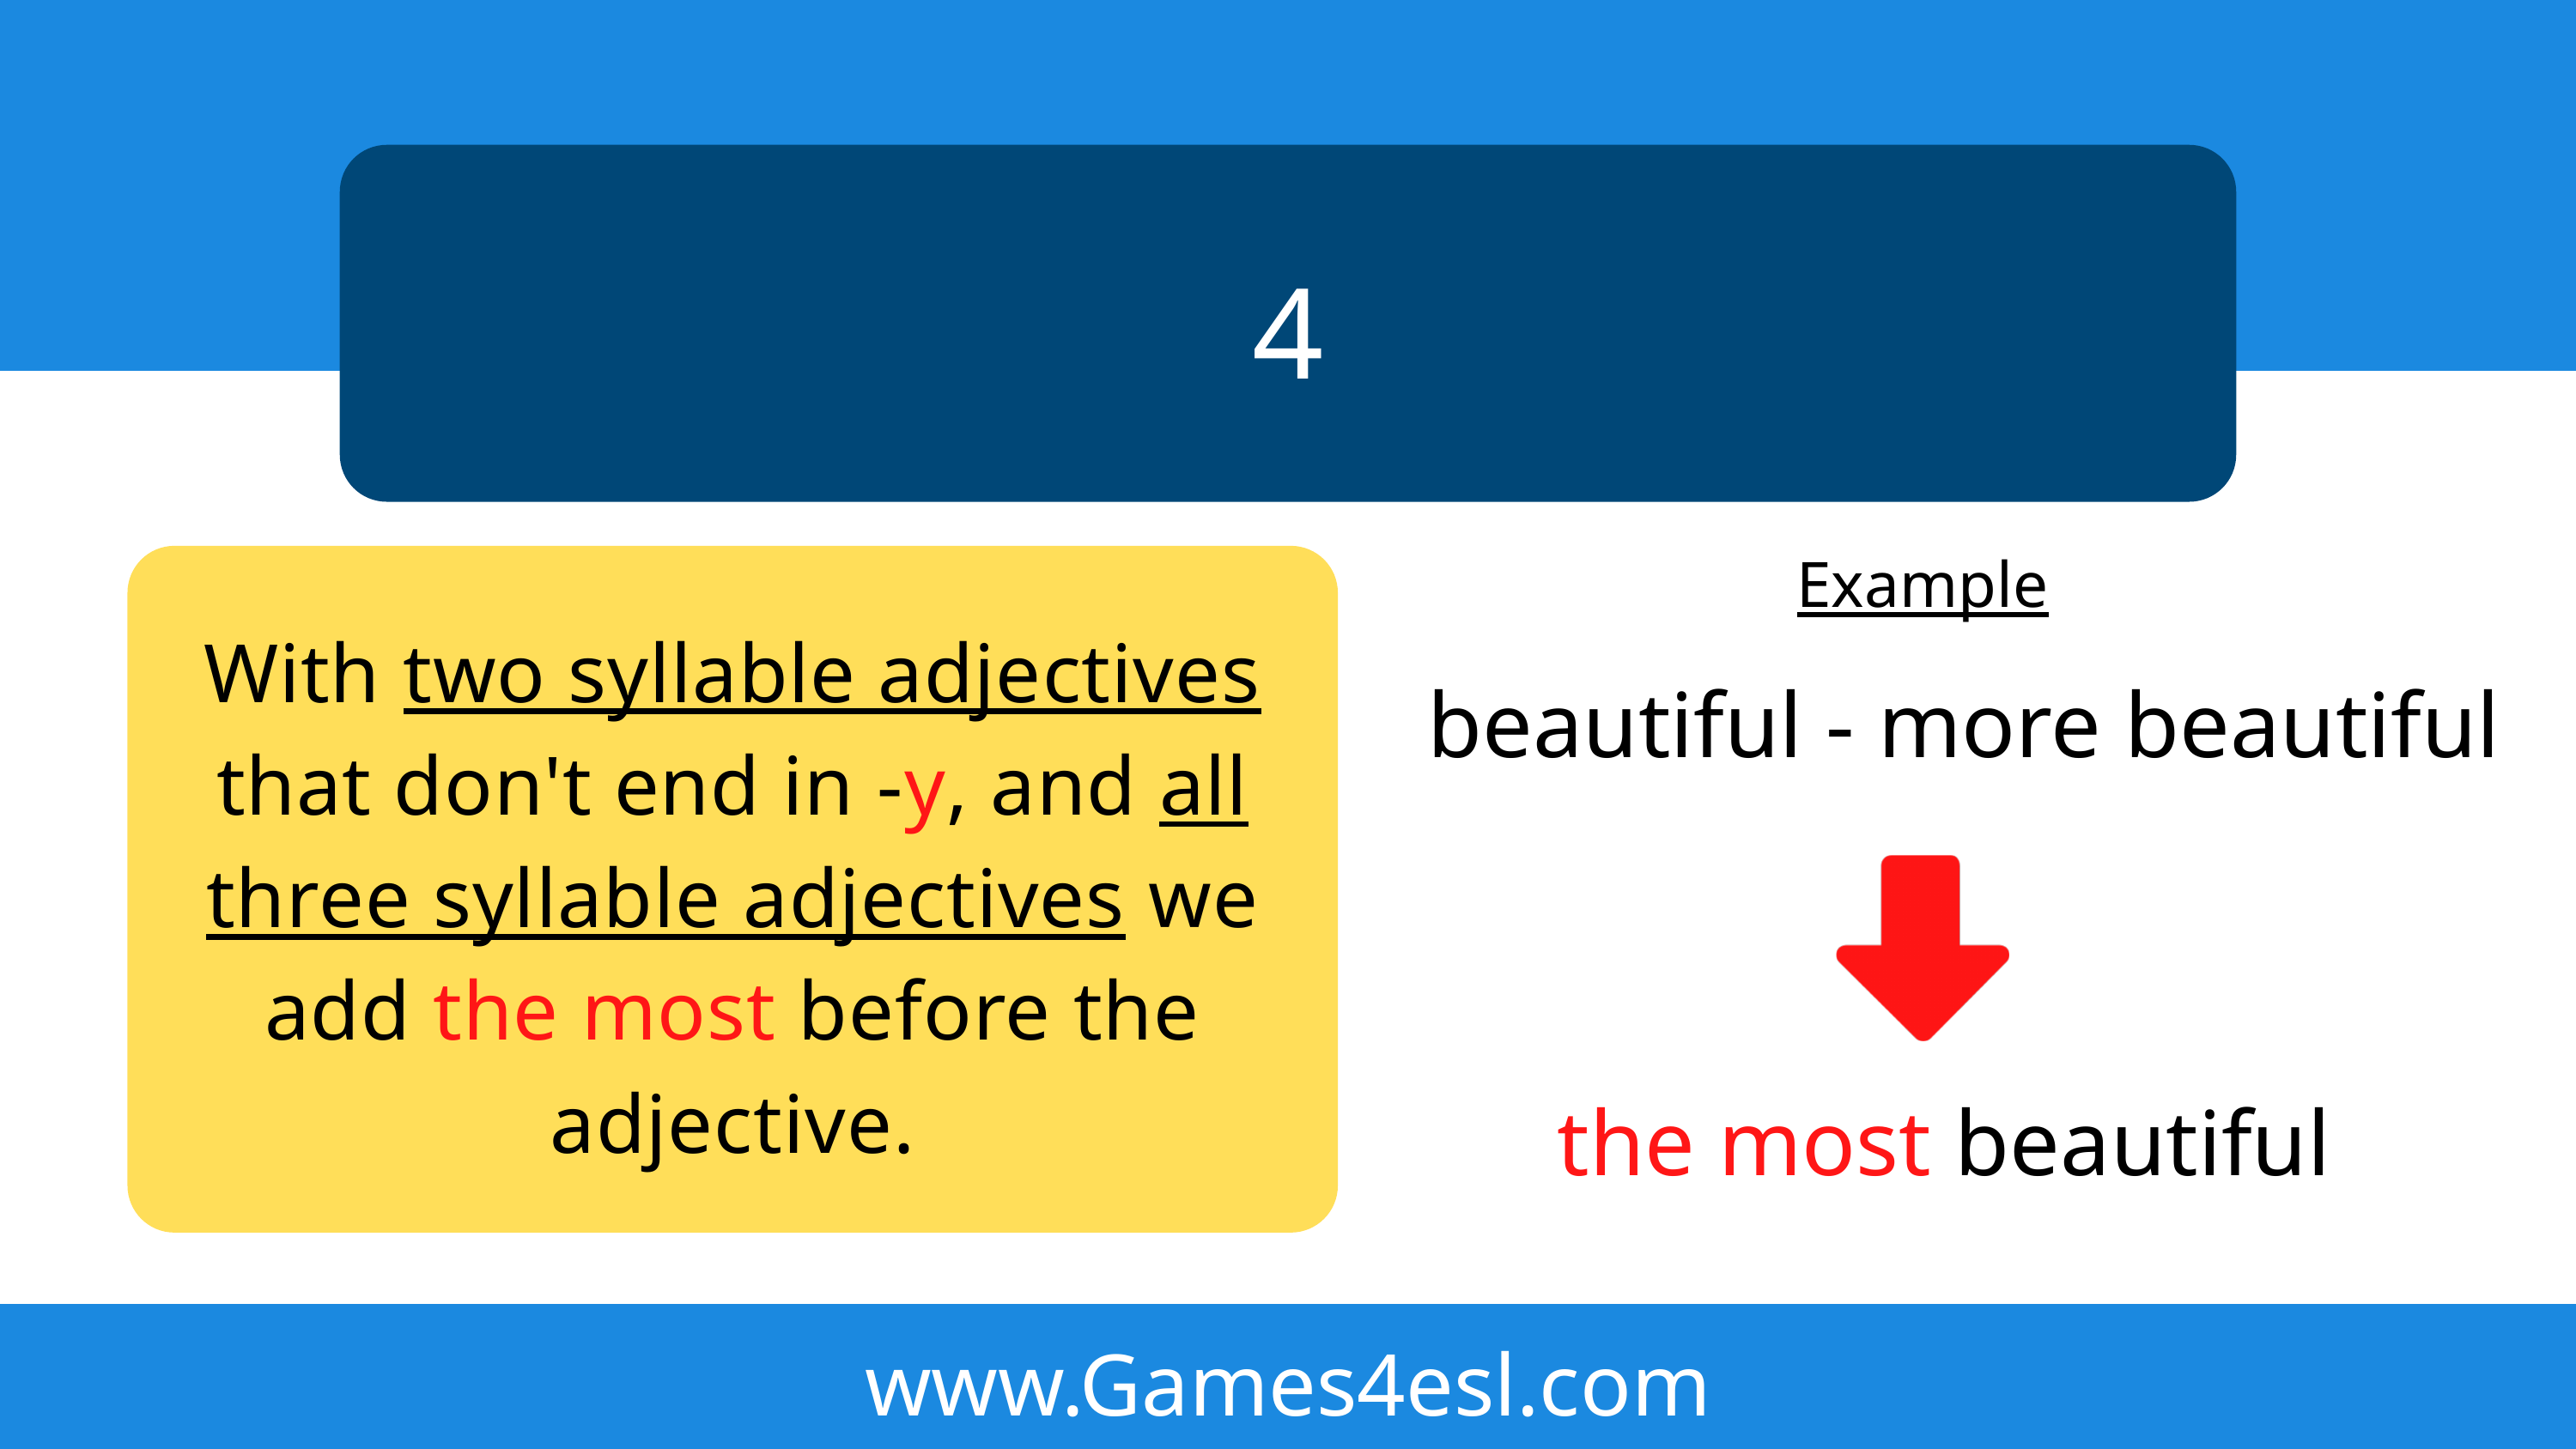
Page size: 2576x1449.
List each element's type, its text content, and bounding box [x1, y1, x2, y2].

text_box [127, 545, 1339, 1233]
text_box [0, 1304, 2576, 1449]
text_box Example [1773, 551, 2072, 621]
text_box the most beautiful [1457, 1094, 2432, 1196]
picture [1836, 855, 2009, 1041]
text_box With two syllable adjectives that don't end in -y, and all three syllable adjectives we add the most before the adjective. [173, 605, 1292, 1162]
text_box beautiful - more beautiful [1394, 676, 2535, 778]
text_box [0, 0, 2576, 502]
text_box 4 [434, 228, 2142, 398]
text_box www.Games4esl.com [842, 1314, 1734, 1426]
